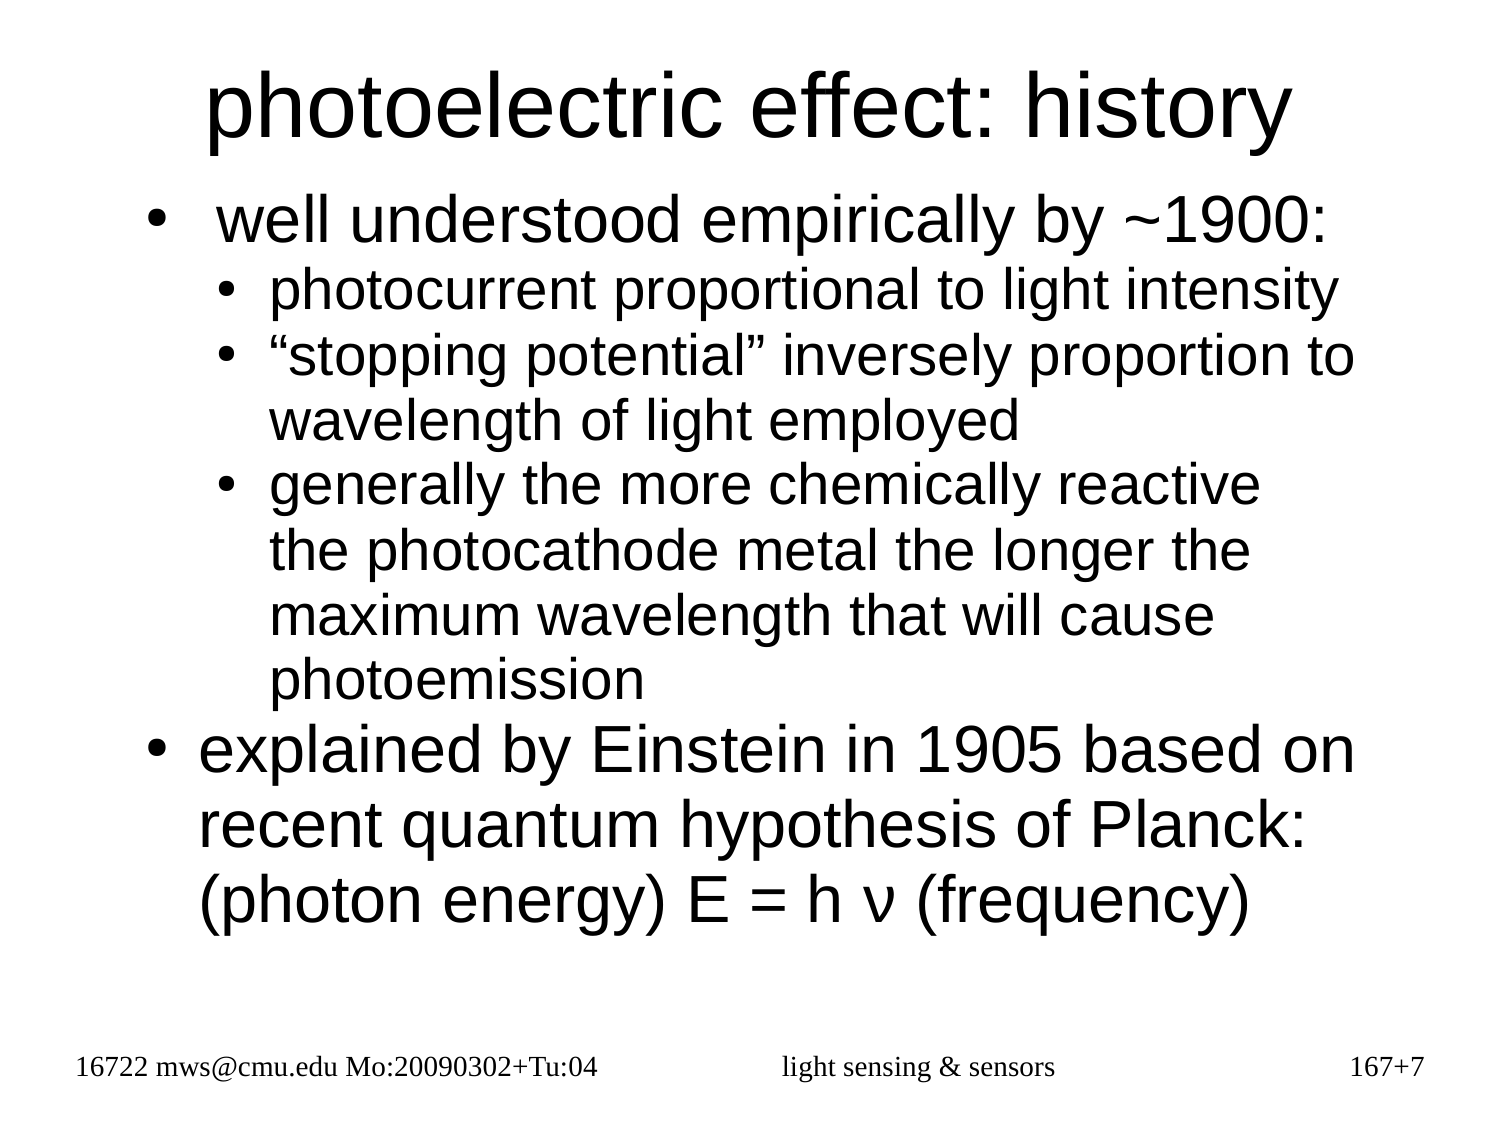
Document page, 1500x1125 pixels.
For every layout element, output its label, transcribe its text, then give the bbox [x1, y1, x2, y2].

list well understood empirically by ~1900: photocurrent proportional to light intensity “stopping potential” inversely proportion to wavelength of light employed generally the more chemically reactive the photocathode metal the longer the maximum wavelength that will cause photoemission explained by Einstein in 1905 based on recent quantum hypothesis of Planck: (photon energy) E = h ν (frequency) [112, 174, 1388, 1001]
title photoelectric effect: history [112, 47, 1388, 166]
